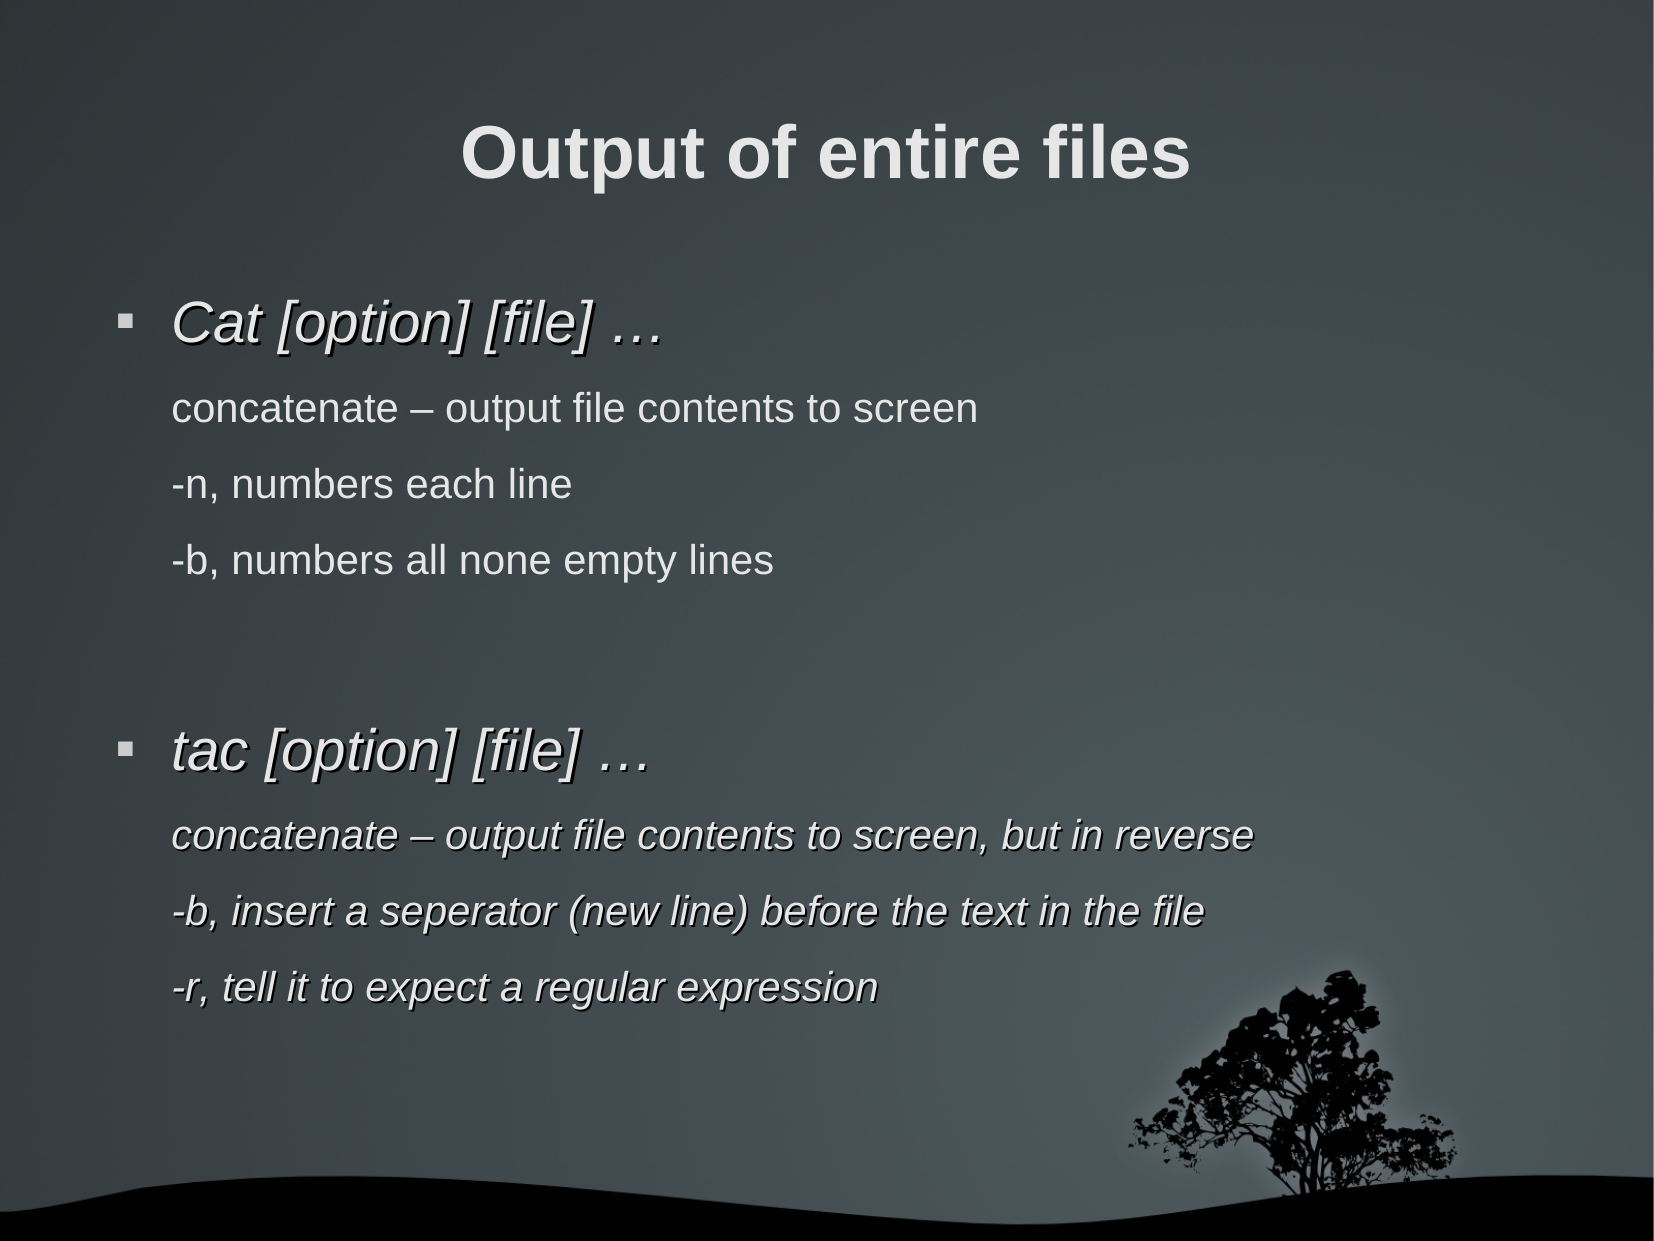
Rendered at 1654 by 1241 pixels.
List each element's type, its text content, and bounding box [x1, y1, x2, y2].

list Cat [option] [file] … concatenate – output file contents to screen -n, numbers each line -b, numbers all none empty lines tac [option] [file] … concatenate – output file contents to screen, but in reverse -b, insert a seperator (new line) before the text in the file -r, tell it to expect a regular expression [82, 290, 1571, 1094]
picture [0, 0, 1654, 1241]
title Output of entire files [82, 49, 1571, 257]
